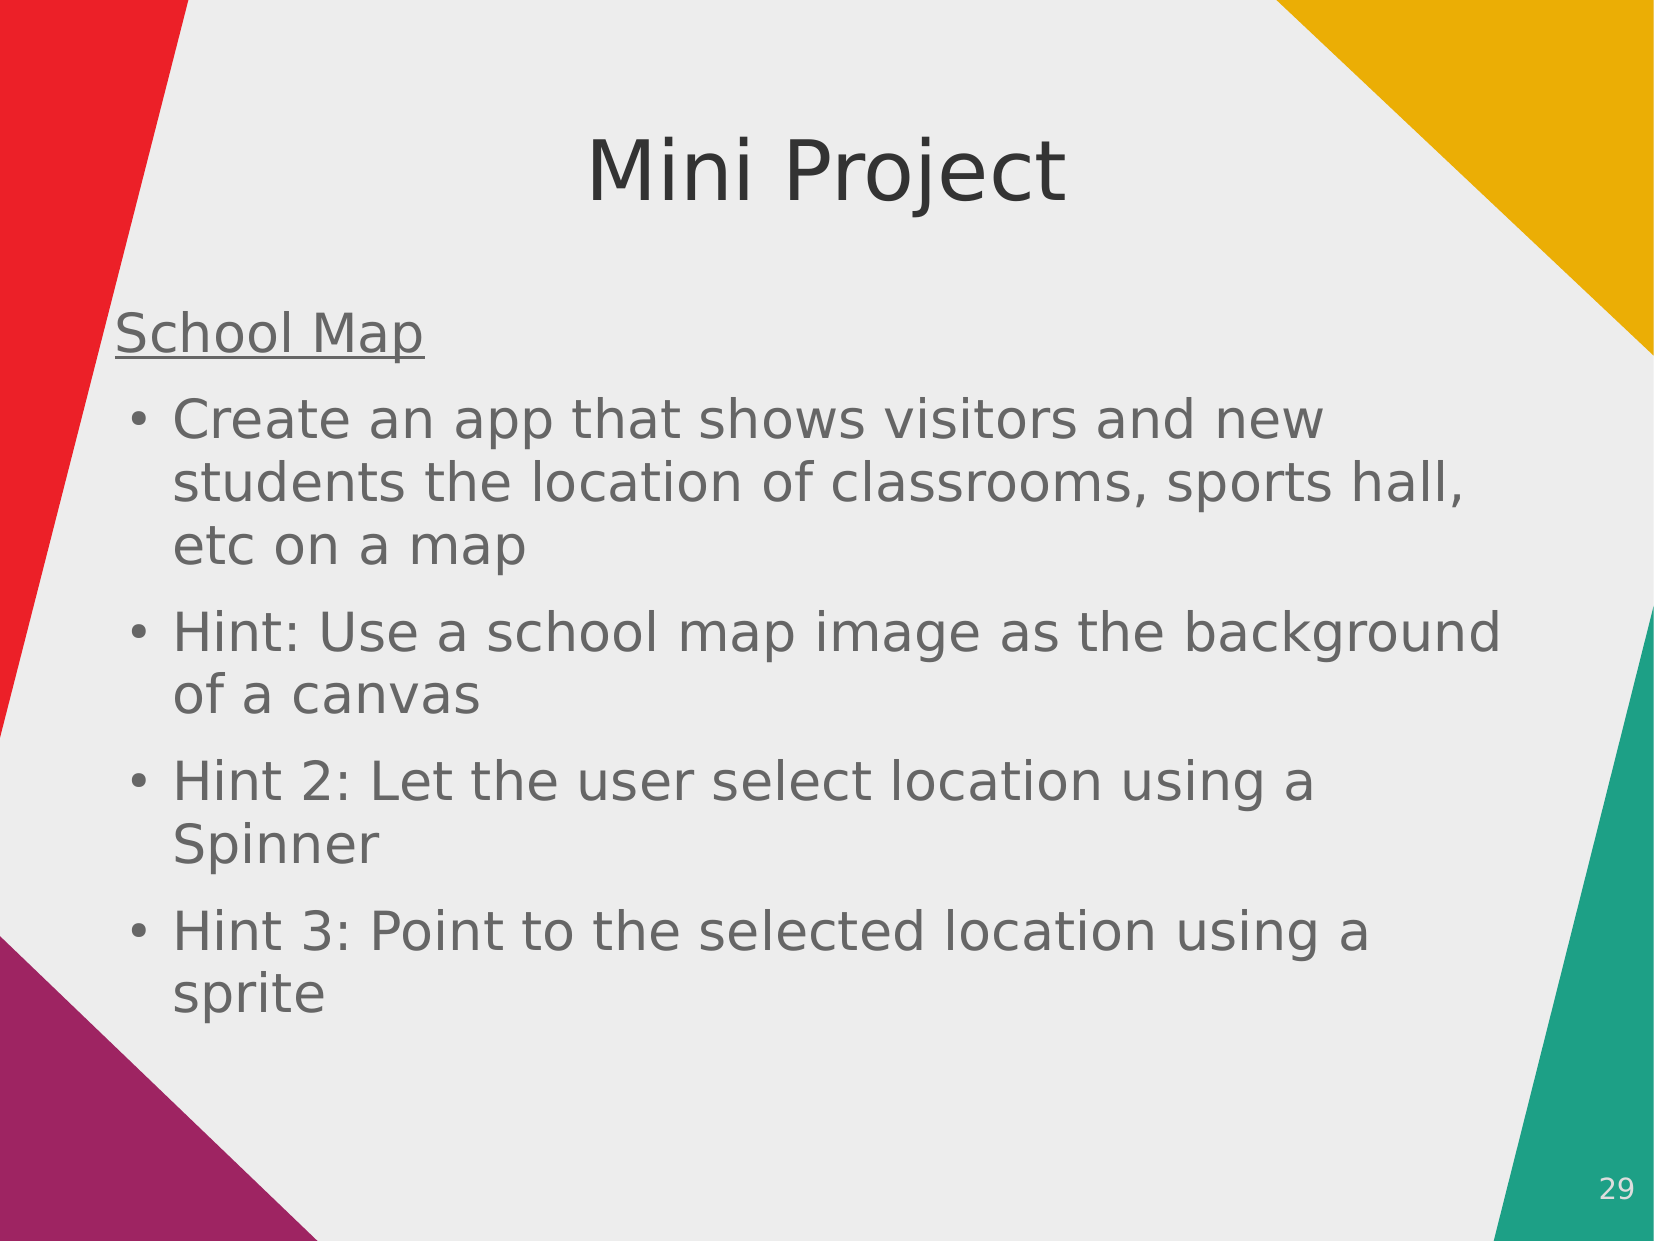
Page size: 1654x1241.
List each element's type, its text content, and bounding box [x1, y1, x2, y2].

title Mini Project [114, 73, 1539, 271]
list School Map Create an app that shows visitors and new students the location of classrooms, sports hall, etc on a map Hint: Use a school map image as the background of a canvas Hint 2: Let the user select location using a Spinner Hint 3: Point to the selected location using a sprite [114, 302, 1539, 1033]
